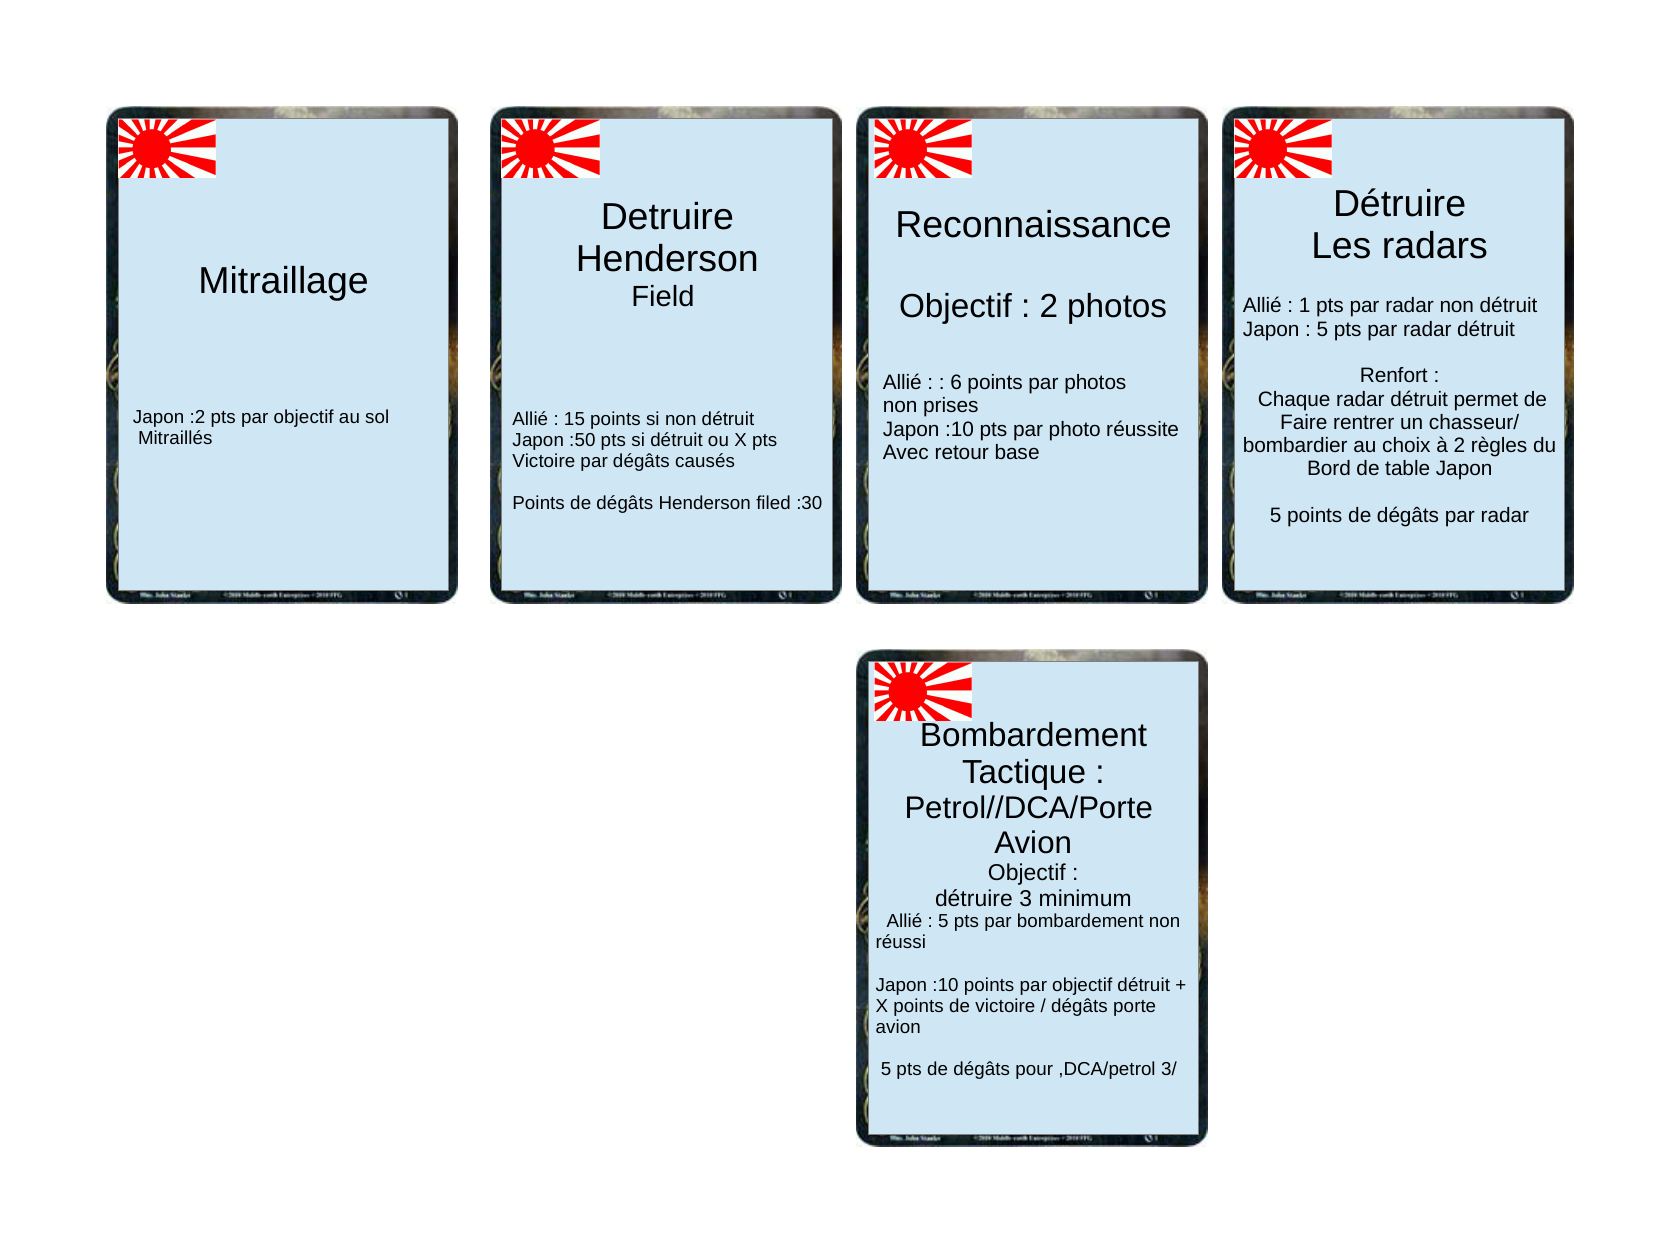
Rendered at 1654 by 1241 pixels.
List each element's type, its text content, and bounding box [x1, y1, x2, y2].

text_box Mitraillage Japon :2 pts par objectif au sol Mitraillés [118, 118, 449, 591]
picture [106, 106, 458, 604]
text_box Detruire Henderson Field Allié : 15 points si non détruit Japon :50 pts si détruit ou X pts Victoire par dégâts causés Points de dégâts Henderson filed :30 [501, 118, 833, 591]
text_box Bombardement Tactique : Petrol//DCA/Porte Avion Objectif : détruire 3 minimum Allié : 5 pts par bombardement non réussi Japon :10 points par objectif détruit + X points de victoire / dégâts porte avion 5 pts de dégâts pour ,DCA/petrol 3/ [868, 661, 1199, 1135]
picture [1222, 106, 1574, 604]
picture [856, 106, 1208, 604]
picture [856, 649, 1208, 1147]
picture [490, 106, 842, 604]
text_box Détruire Les radars Allié : 1 pts par radar non détruit Japon : 5 pts par radar détruit Renfort : Chaque radar détruit permet de Faire rentrer un chasseur/ bombardier au choix à 2 règles du Bord de table Japon 5 points de dégâts par radar [1234, 118, 1565, 591]
text_box Reconnaissance Objectif : 2 photos Allié : : 6 points par photos non prises Japon :10 pts par photo réussite Avec retour base [868, 118, 1199, 591]
